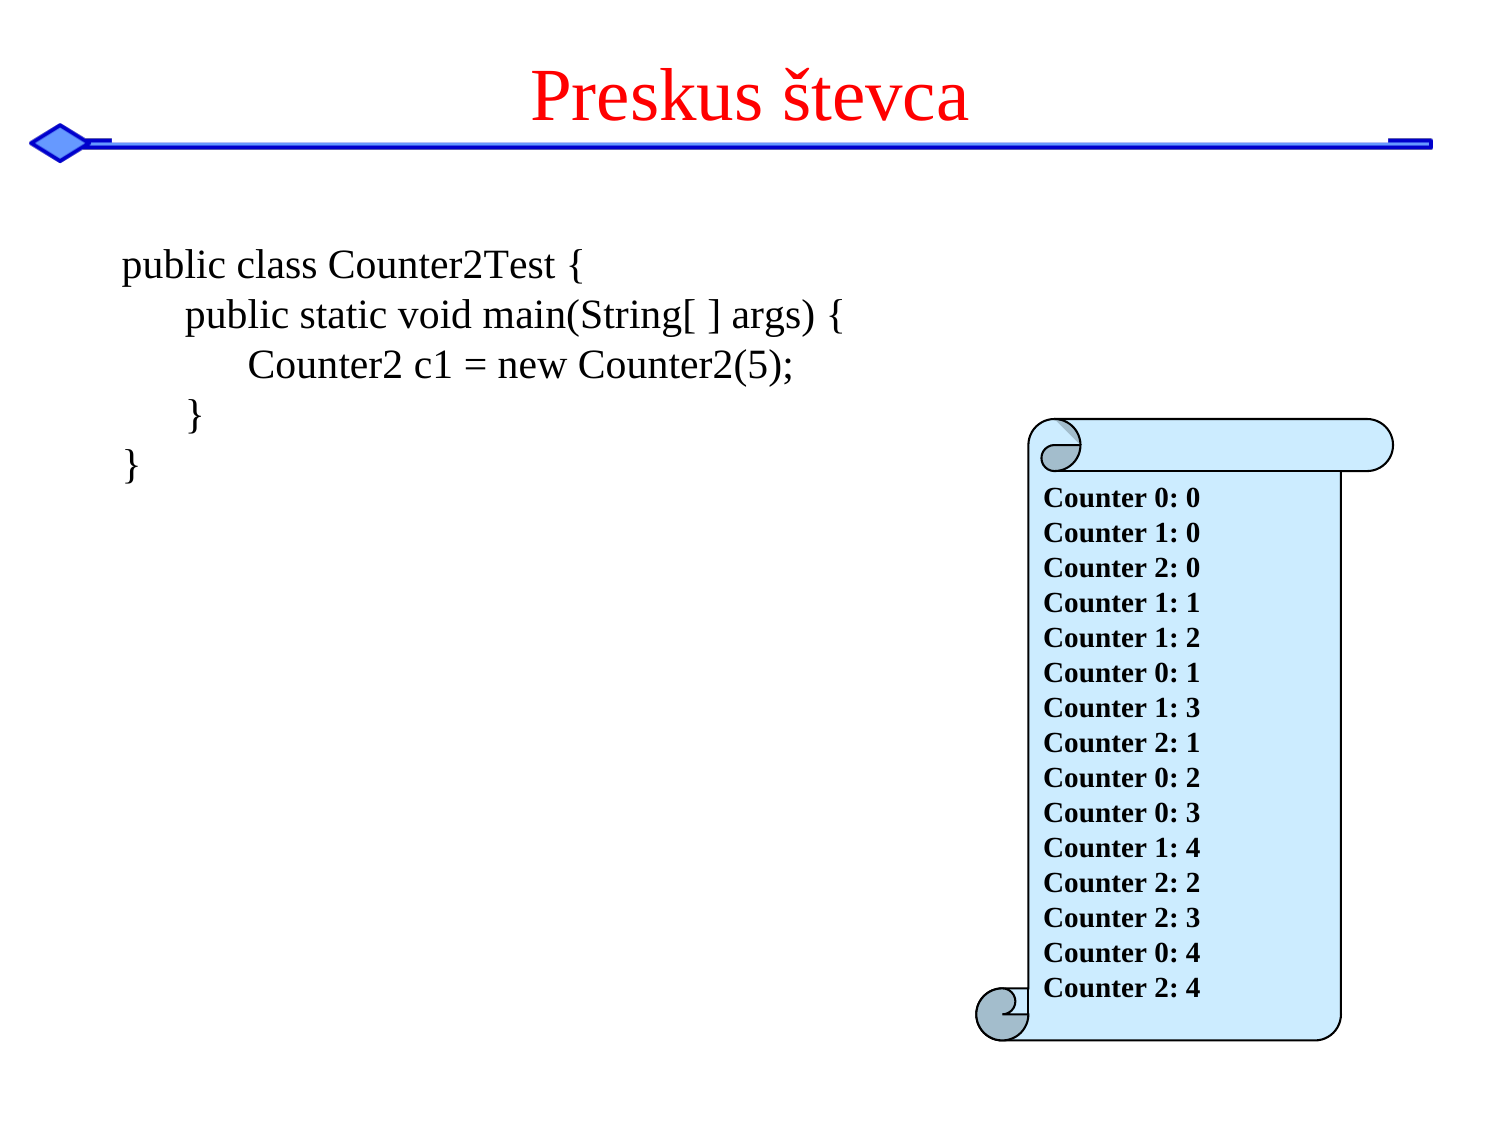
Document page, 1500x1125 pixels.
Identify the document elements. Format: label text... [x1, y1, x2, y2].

picture [28, 122, 1434, 164]
text_box public class Counter2Test { public static void main(String[ ] args) { Counter2 c1 = new Counter2(5); } } [106, 228, 1377, 495]
title Preskus števca [111, 37, 1389, 143]
text_box Counter 0: 0 Counter 1: 0 Counter 2: 0 Counter 1: 1 Counter 1: 2 Counter 0: 1 Counter 1: 3 Counter 2: 1 Counter 0: 2 Counter 0: 3 Counter 1: 4 Counter 2: 2 Counter 2: 3 Counter 0: 4 Counter 2: 4 [1007, 419, 1341, 1041]
text_box Counter 0: 0 Counter 1: 0 Counter 2: 0 Counter 1: 1 Counter 1: 2 Counter 0: 1 Counter 1: 3 Counter 2: 1 Counter 0: 2 Counter 0: 3 Counter 1: 4 Counter 2: 2 Counter 2: 3 Counter 0: 4 Counter 2: 4 [1055, 418, 1394, 472]
